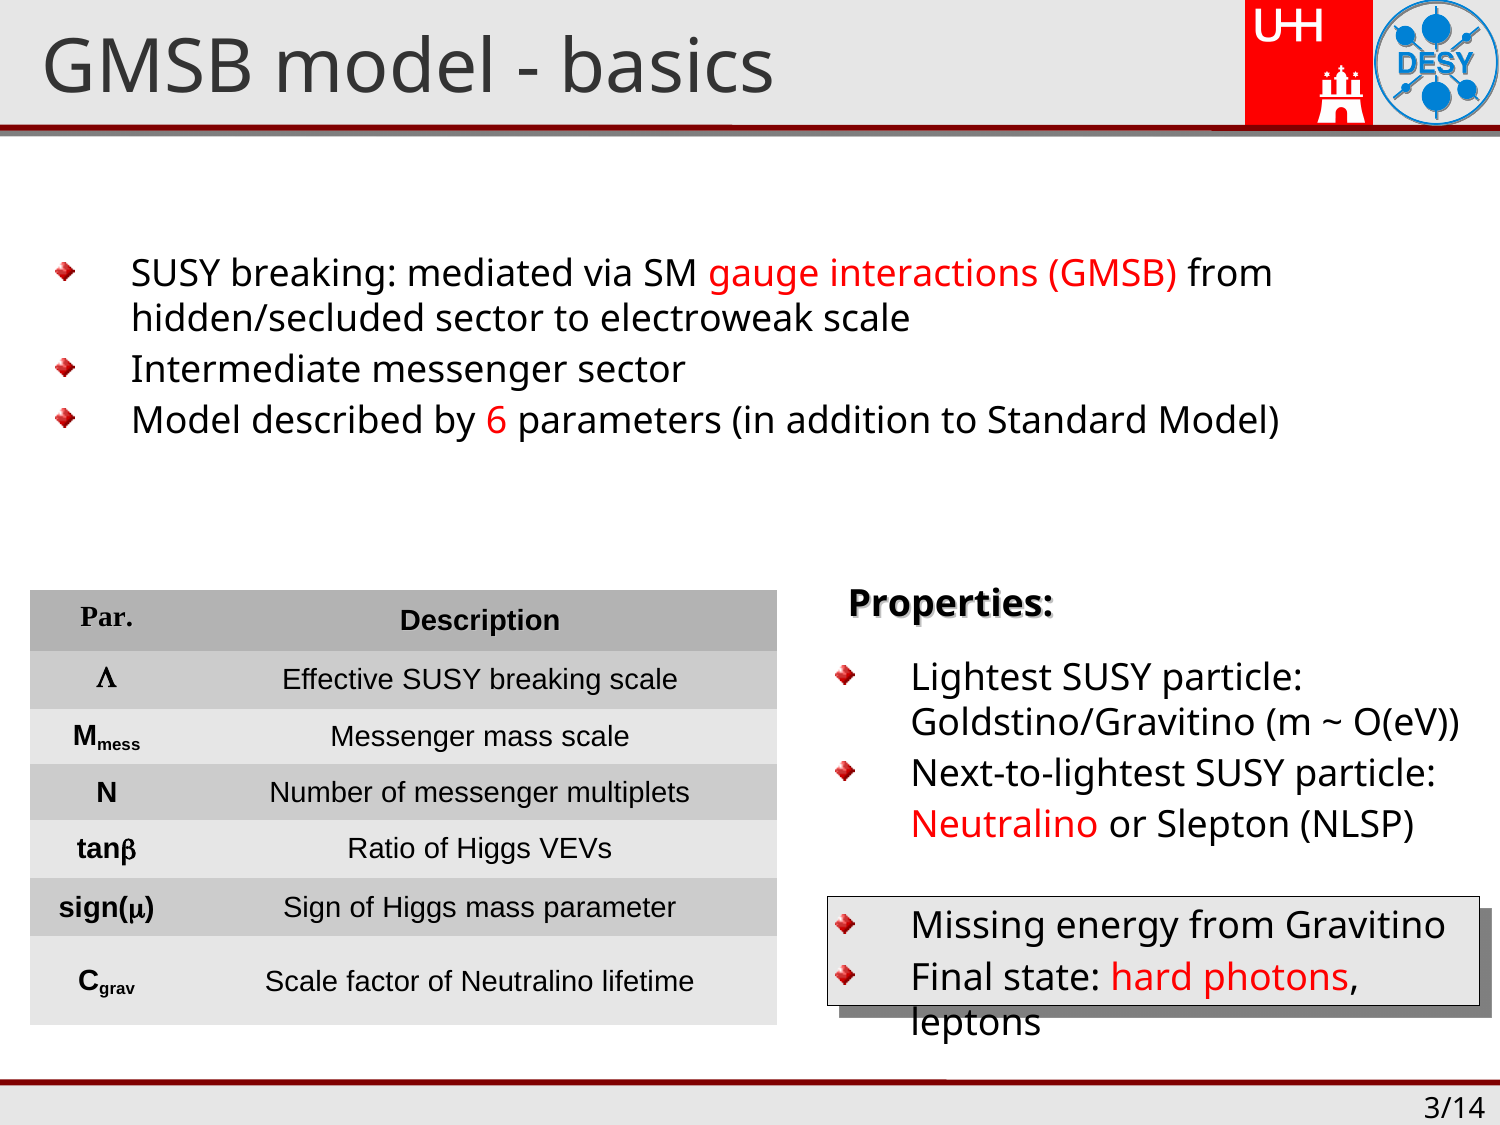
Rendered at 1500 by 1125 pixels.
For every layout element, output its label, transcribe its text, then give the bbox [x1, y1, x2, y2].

picture [55, 358, 75, 377]
picture [835, 761, 855, 781]
text_box Properties: [832, 574, 1152, 633]
table_cell Scale factor of Neutralino lifetime [183, 936, 777, 1025]
table_cell tan [30, 820, 183, 878]
table_cell sign() [30, 878, 183, 936]
text_box SUSY breaking: mediated via SM gauge interactions (GMSB) from hidden/secluded sector to electroweak scale Intermediate messenger sector Model described by 6 parameters (in addition to Standard Model) [41, 241, 1456, 449]
picture [835, 914, 855, 934]
table_cell Ratio of Higgs VEVs [183, 820, 777, 878]
table_cell  [30, 651, 183, 709]
picture [55, 408, 75, 428]
text_box Lightest SUSY particle: Goldstino/Gravitino (m ~ O(eV)) Next-to-lightest SUSY particle: Neutralino or Slepton (NLSP) Missing energy from Gravitino Final state: hard photons, leptons [820, 645, 1500, 1051]
picture [835, 965, 855, 985]
table_cell Messenger mass scale [183, 709, 777, 764]
table_cell Sign of Higgs mass parameter [183, 878, 777, 936]
table_header Description [183, 590, 777, 651]
picture [835, 665, 855, 685]
title GMSB model - basics [26, 0, 1241, 126]
picture [55, 262, 75, 281]
table_cell N [30, 764, 183, 820]
table_header Par. [30, 590, 183, 651]
picture [1374, 0, 1498, 125]
table_cell Effective SUSY breaking scale [183, 651, 777, 709]
table_cell Cgrav [30, 936, 183, 1025]
table_cell Number of messenger multiplets [183, 764, 777, 820]
table_cell Mmess [30, 709, 183, 764]
picture [1245, 0, 1373, 124]
